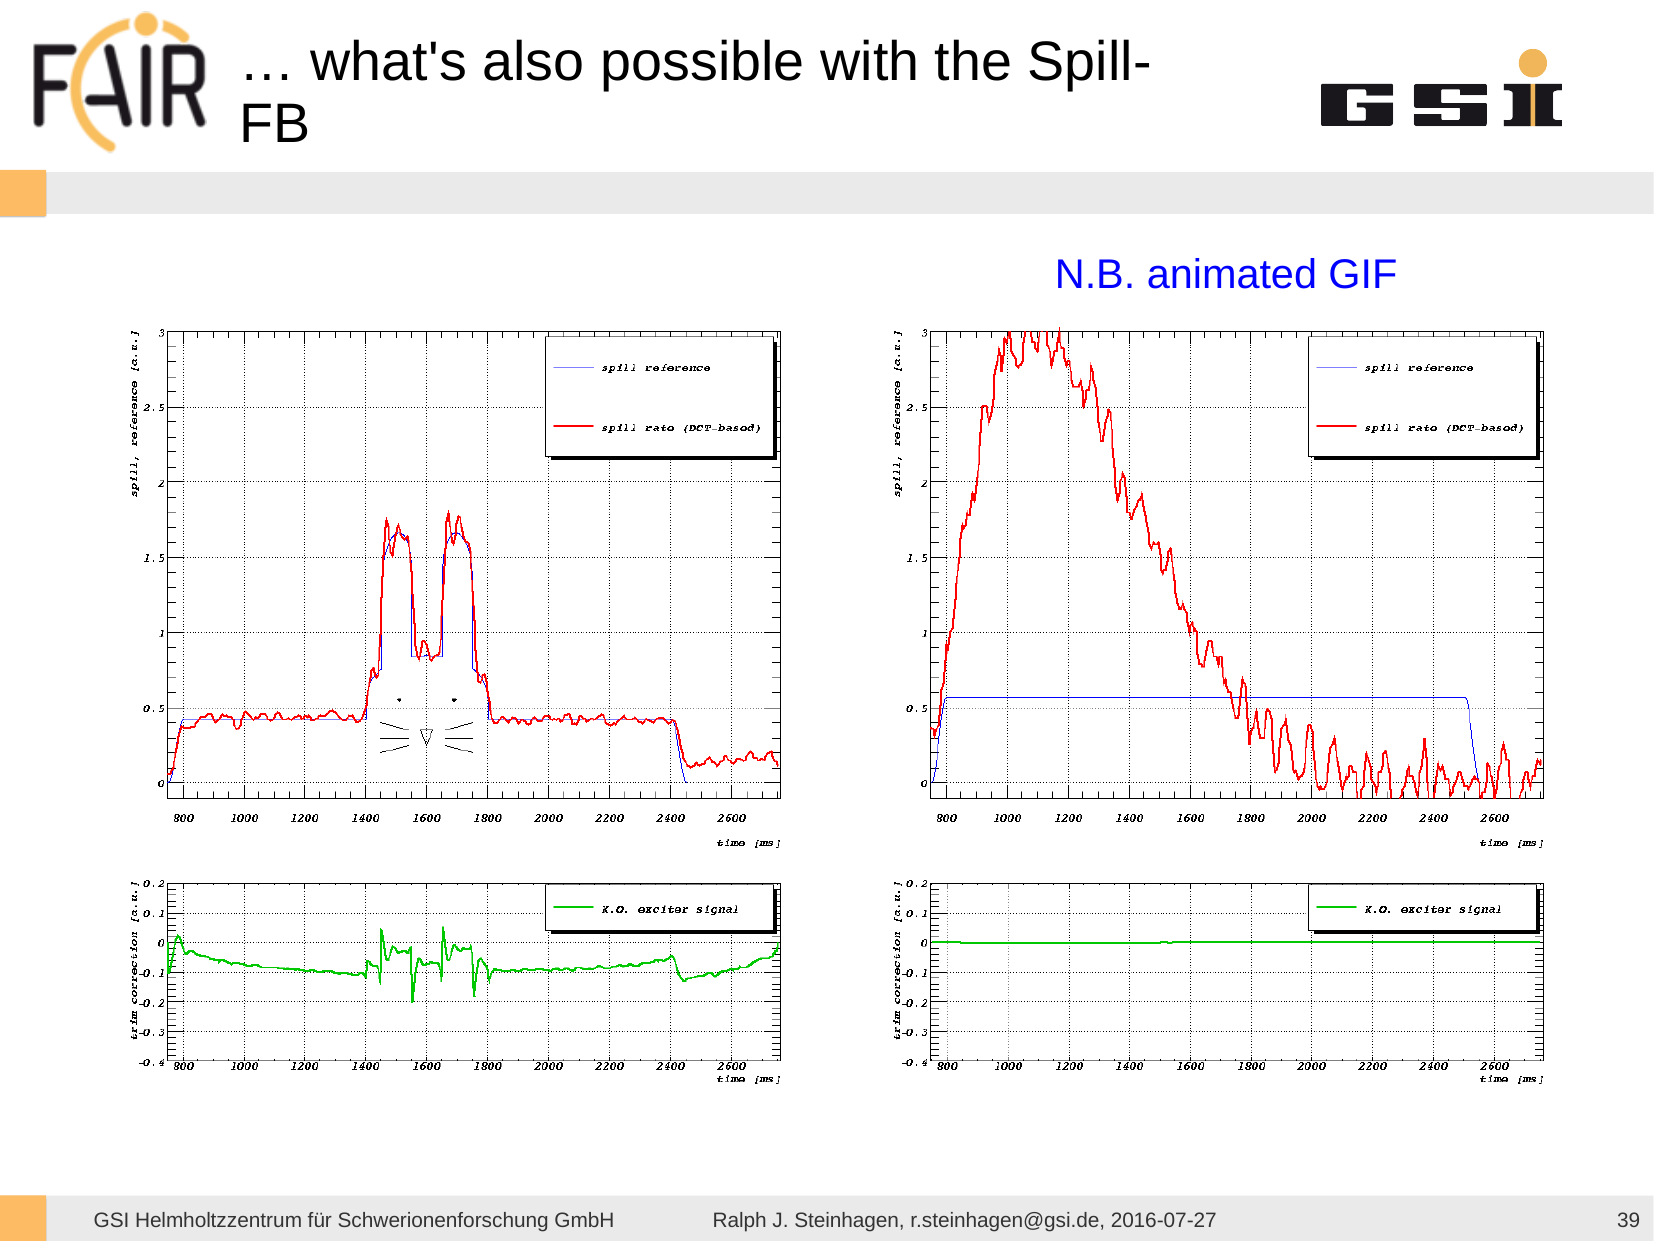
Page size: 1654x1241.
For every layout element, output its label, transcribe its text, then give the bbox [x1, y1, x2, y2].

picture [845, 305, 1572, 1102]
picture [82, 305, 809, 1102]
text_box N.B. animated GIF [1040, 243, 1416, 306]
picture [1319, 46, 1564, 129]
picture [33, 10, 207, 155]
title … what's also possible with the Spill-FB [239, 23, 1223, 162]
